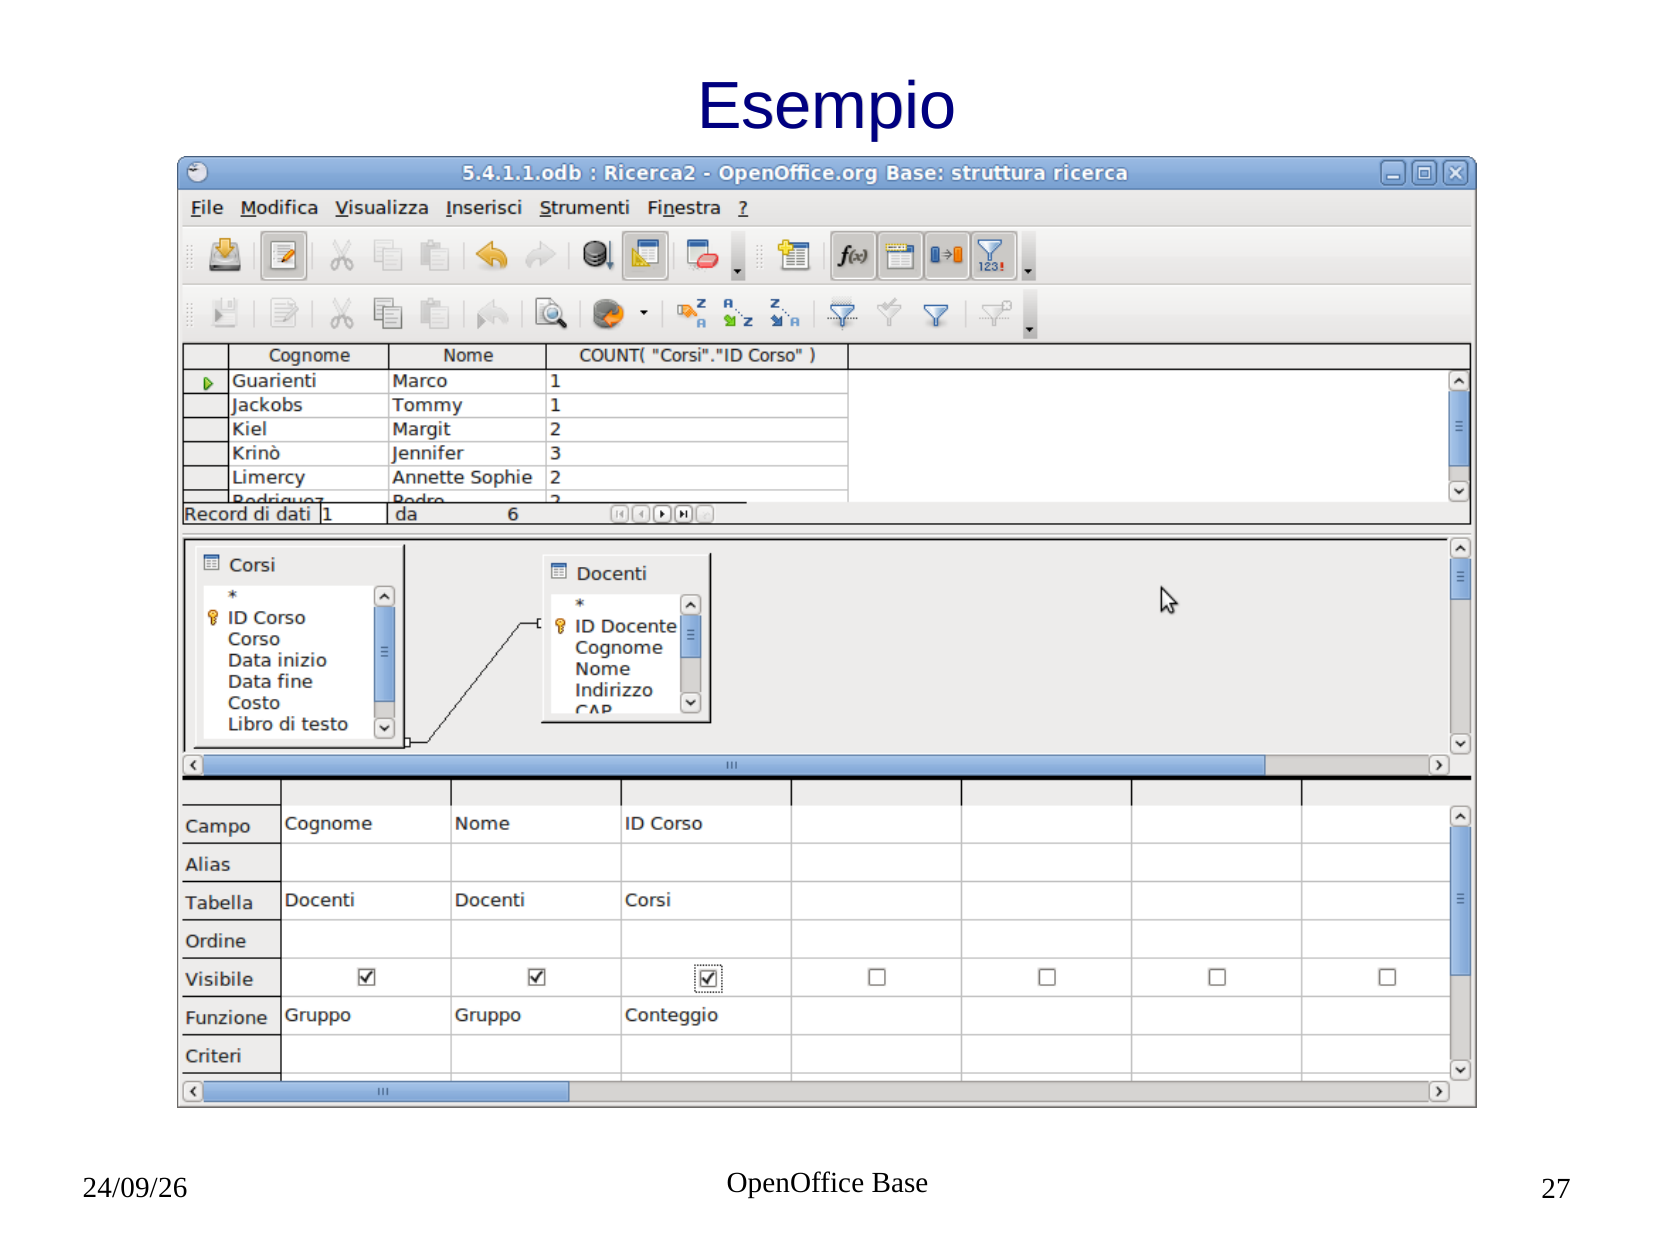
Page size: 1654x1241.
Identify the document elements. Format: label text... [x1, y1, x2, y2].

title Esempio [82, 49, 1571, 161]
picture [177, 156, 1477, 1108]
